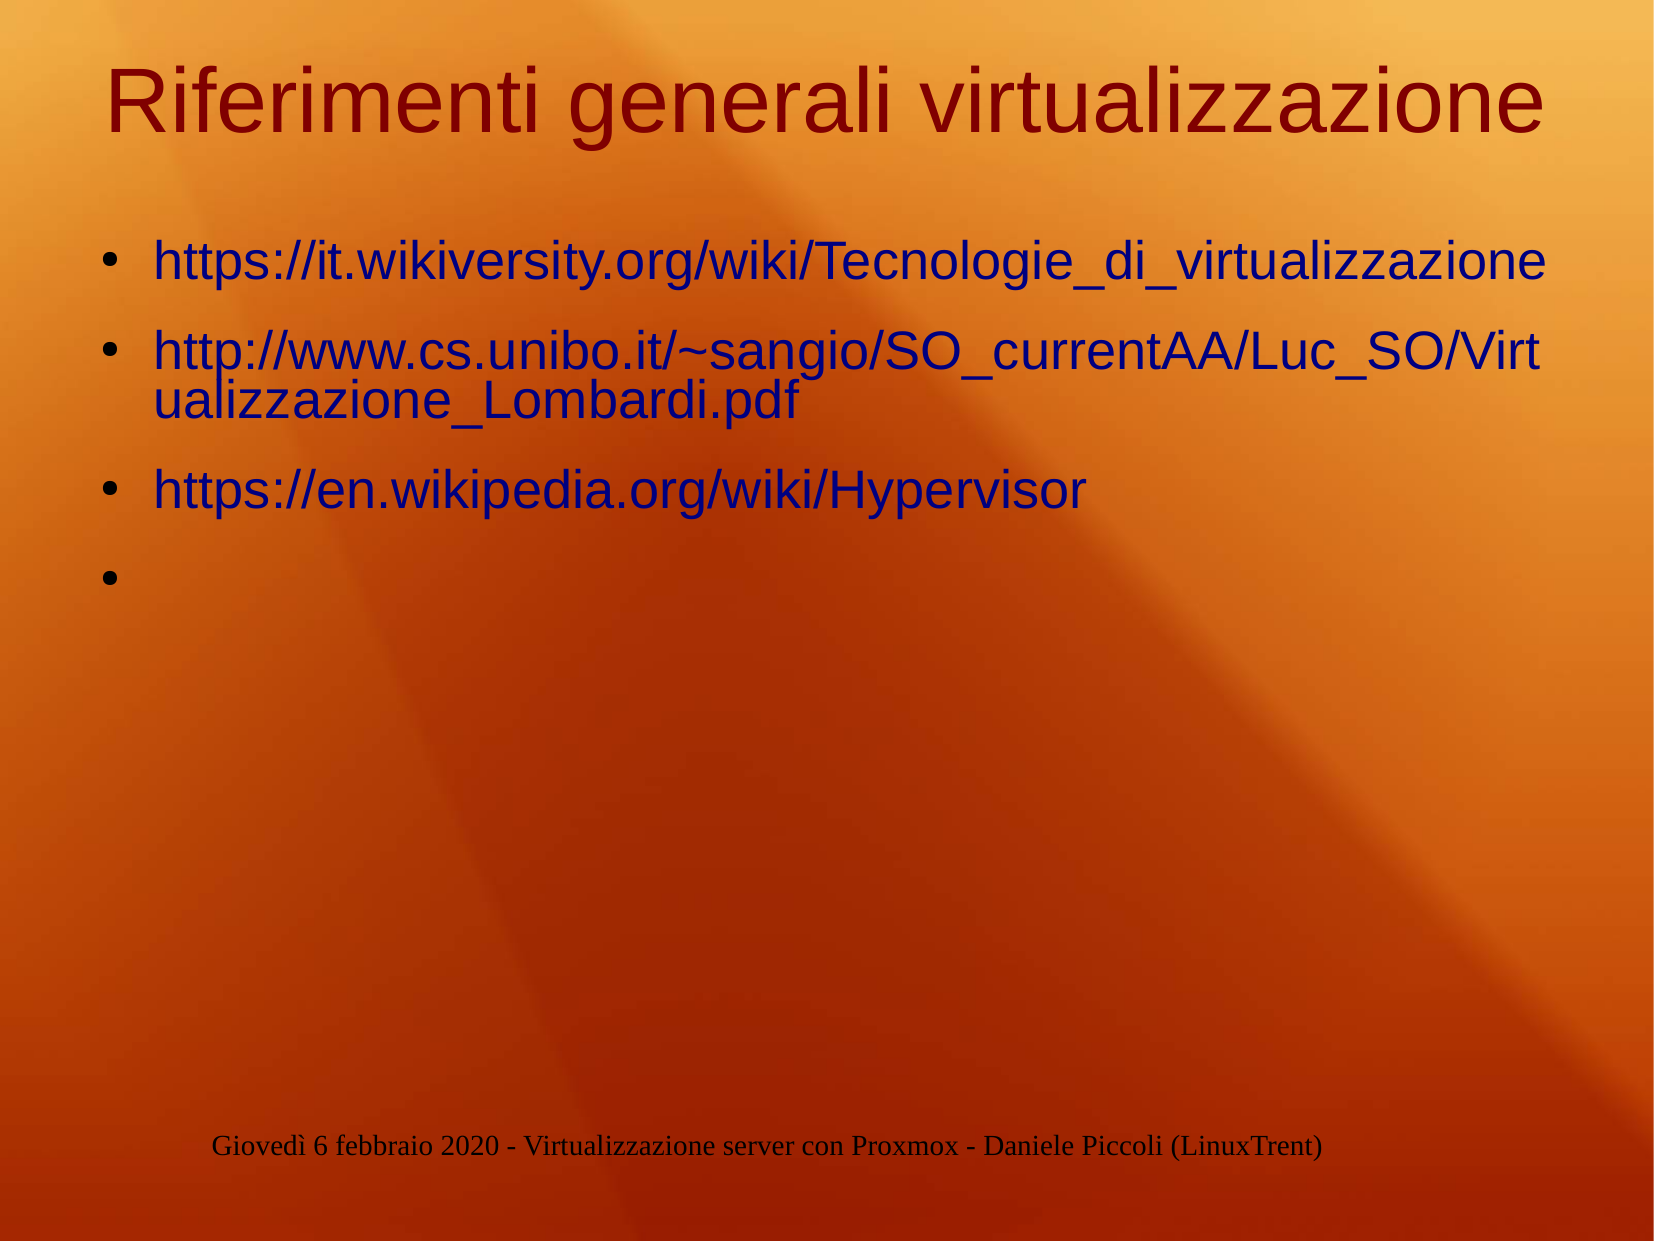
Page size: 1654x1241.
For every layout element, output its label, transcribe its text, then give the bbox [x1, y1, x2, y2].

picture [0, 0, 1654, 1241]
list https://it.wikiversity.org/wiki/Tecnologie_di_virtualizzazione http://www.cs.unibo.it/~sangio/SO_currentAA/Luc_SO/Virtualizzazione_Lombardi.pdf https://en.wikipedia.org/wiki/Hypervisor [82, 230, 1571, 950]
title Riferimenti generali virtualizzazione [82, 49, 1571, 178]
